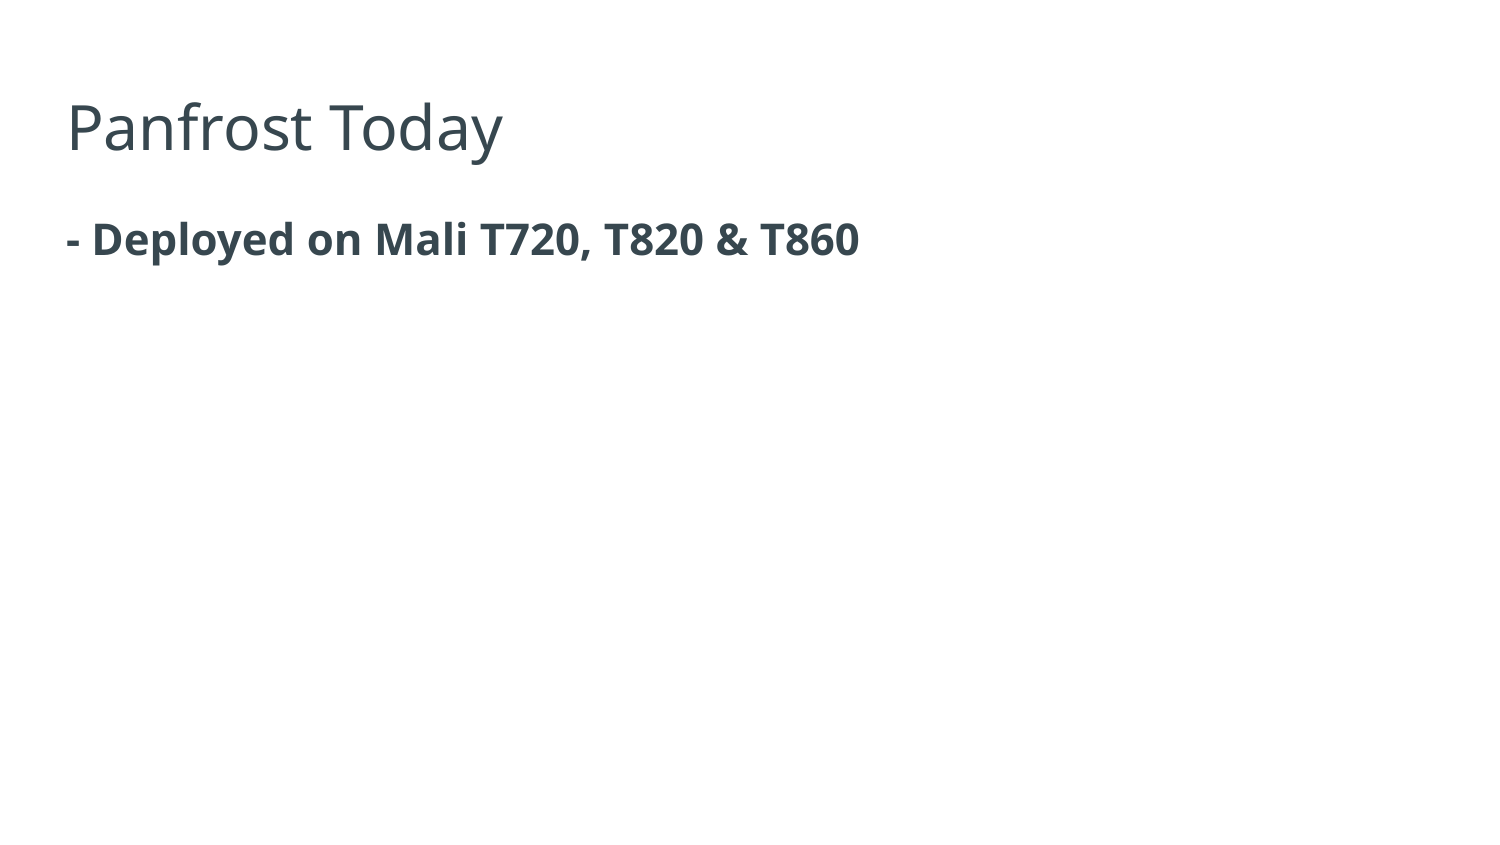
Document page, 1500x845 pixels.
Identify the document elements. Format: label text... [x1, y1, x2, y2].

title Panfrost Today [51, 72, 1449, 167]
list - Deployed on Mali T720, T820 & T860 [51, 189, 1216, 750]
